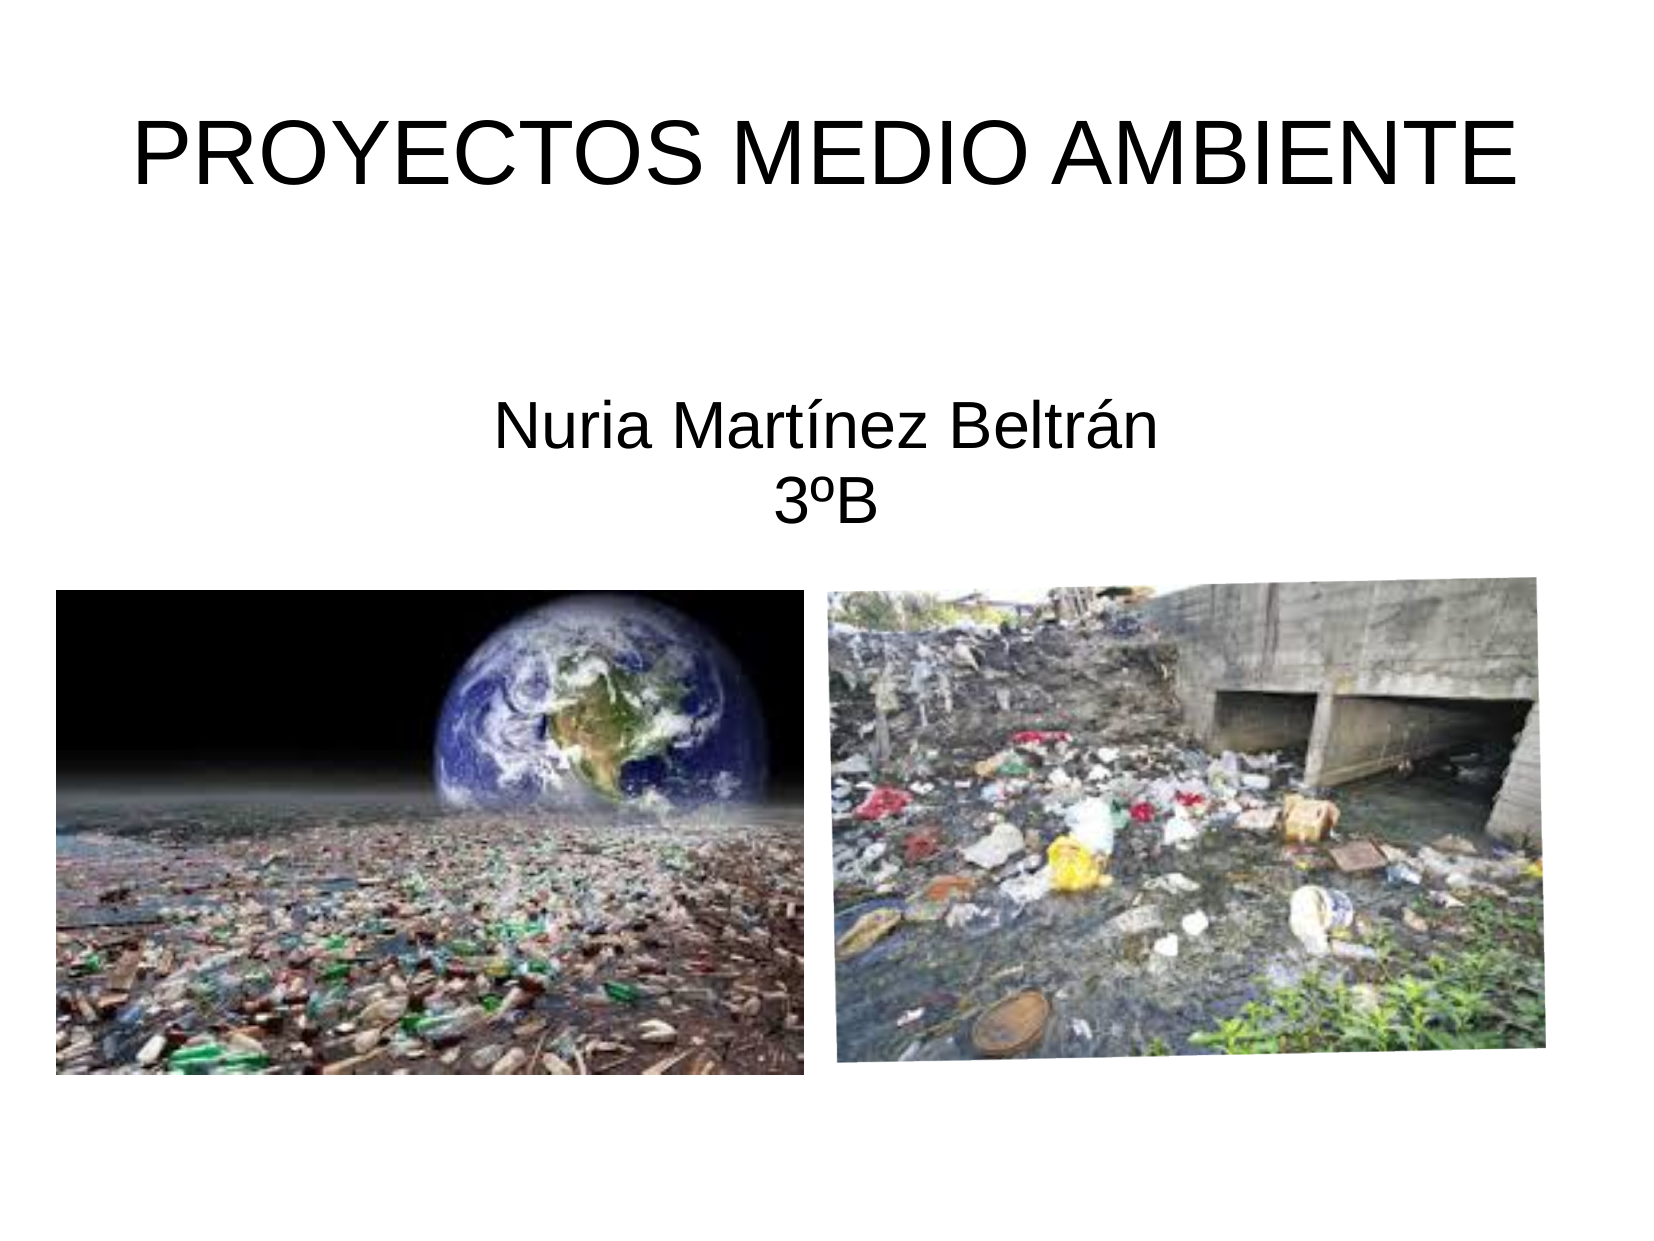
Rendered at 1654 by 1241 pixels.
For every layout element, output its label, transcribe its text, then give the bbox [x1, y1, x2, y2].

subtitle Nuria Martínez Beltrán 3ºB [82, 290, 1571, 1010]
title PROYECTOS MEDIO AMBIENTE [82, 49, 1571, 257]
picture [826, 576, 1546, 1063]
picture [56, 590, 804, 1075]
